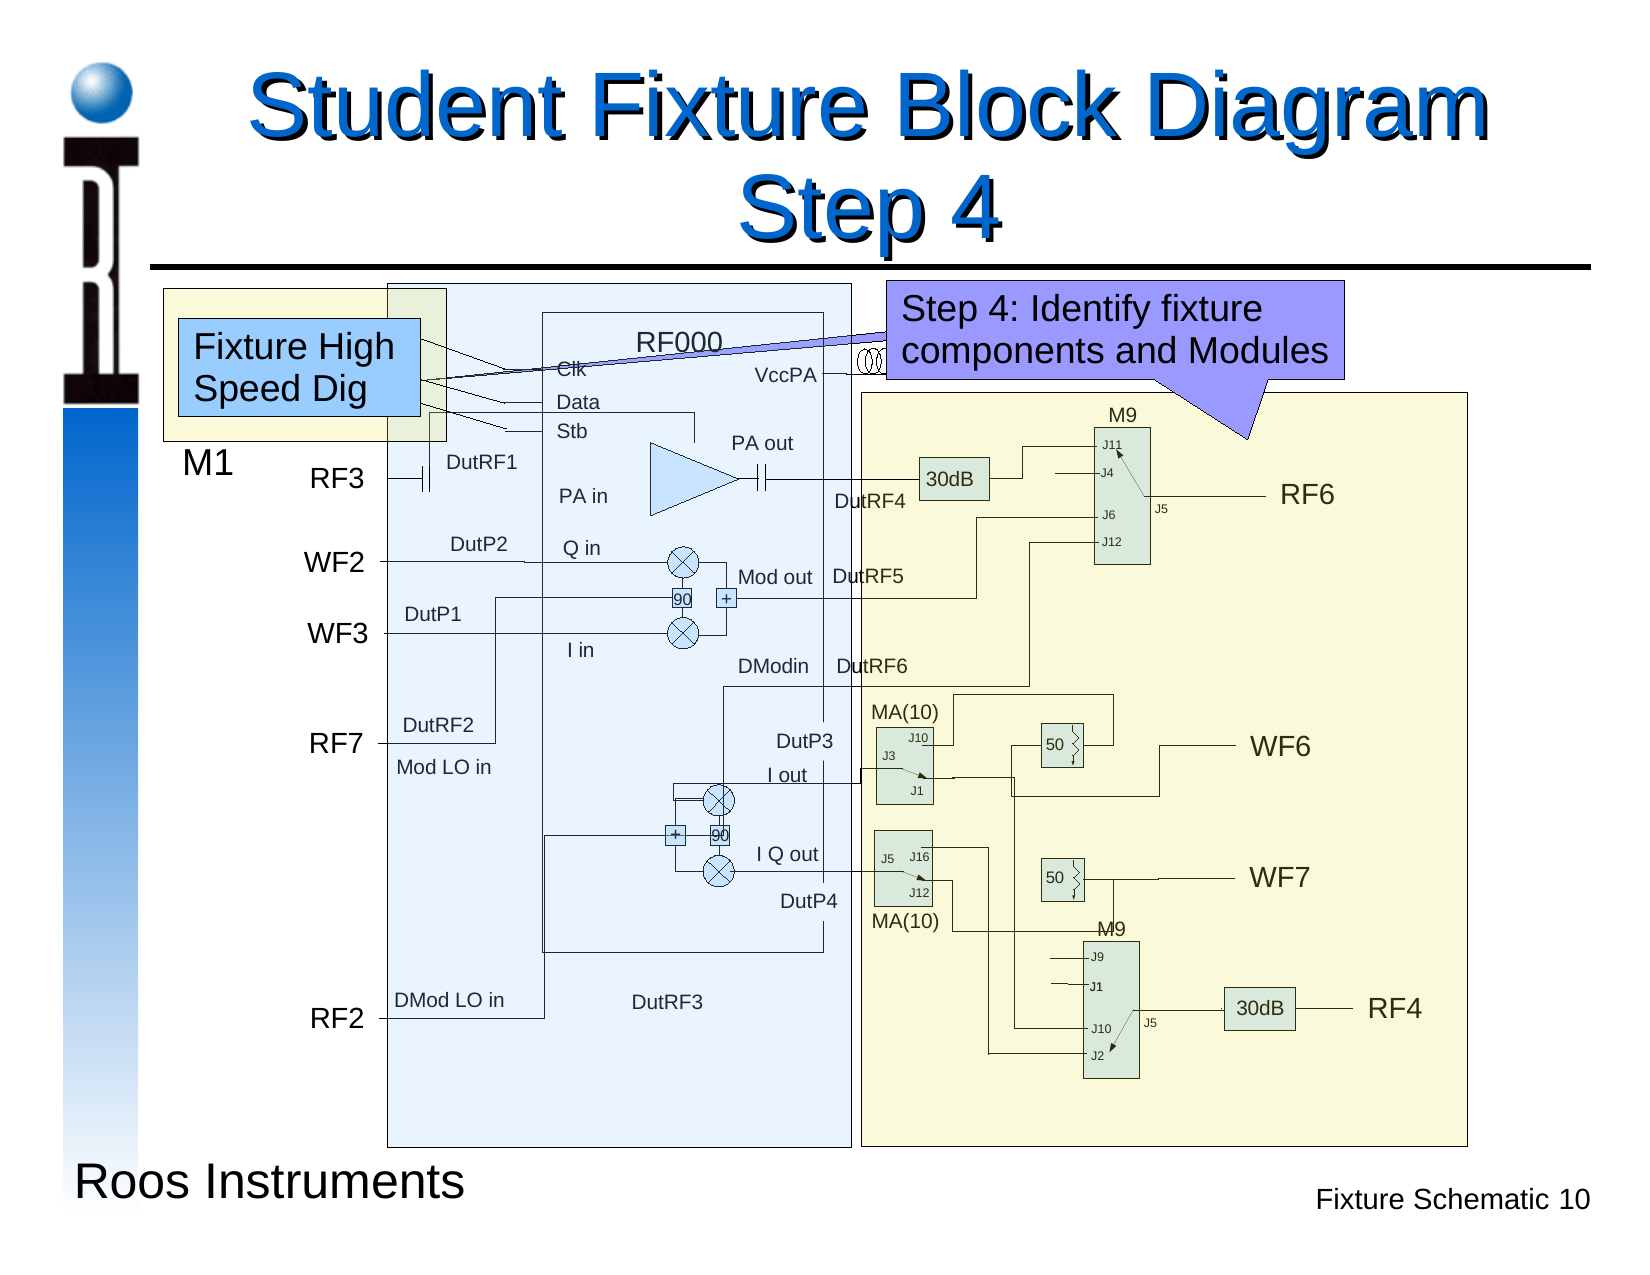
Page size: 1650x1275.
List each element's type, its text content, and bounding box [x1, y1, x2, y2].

text_box RF3 [294, 455, 380, 503]
text_box Step 4: Identify fixture components and Modules [886, 280, 1345, 440]
text_box MA(10) [856, 902, 861, 941]
text_box DutRF5 [852, 557, 861, 595]
text_box DutRF6 [852, 647, 861, 686]
text_box [163, 283, 886, 1148]
text_box Mod LO in [381, 747, 387, 786]
text_box RF7 [294, 719, 379, 768]
text_box MA(10) [856, 693, 861, 732]
text_box [861, 392, 1468, 1147]
text_box Fixture High Speed Dig [178, 318, 421, 417]
text_box M1 [167, 434, 249, 492]
picture [59, 59, 144, 411]
text_box WF3 [292, 609, 385, 658]
title Student Fixture Block Diagram Step 4 [147, 53, 1591, 259]
text_box DutRF4 [852, 482, 861, 521]
text_box WF2 [288, 538, 381, 586]
text_box RF2 [294, 994, 380, 1043]
text_box DMod LO in [379, 981, 387, 1020]
